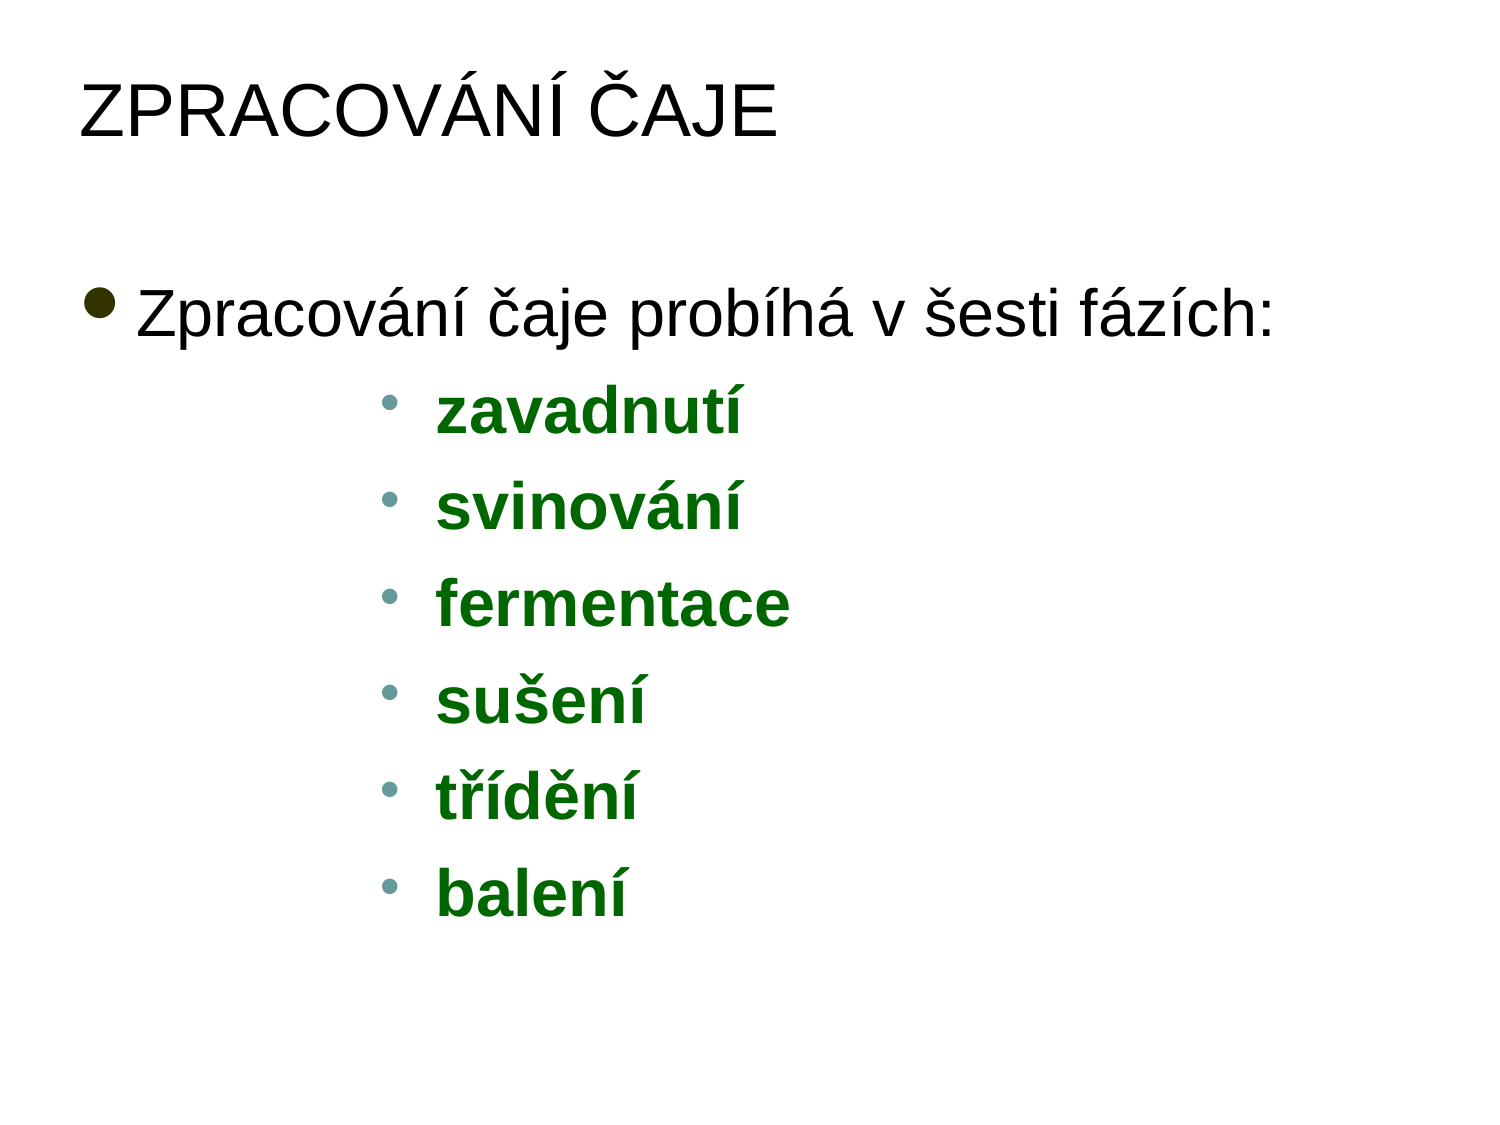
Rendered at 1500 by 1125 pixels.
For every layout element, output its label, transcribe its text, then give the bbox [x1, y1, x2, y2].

list Zpracování čaje probíhá v šesti fázích: zavadnutí svinování fermentace sušení třídění balení [64, 262, 1400, 988]
title ZPRACOVÁNÍ ČAJE [64, 31, 1324, 182]
